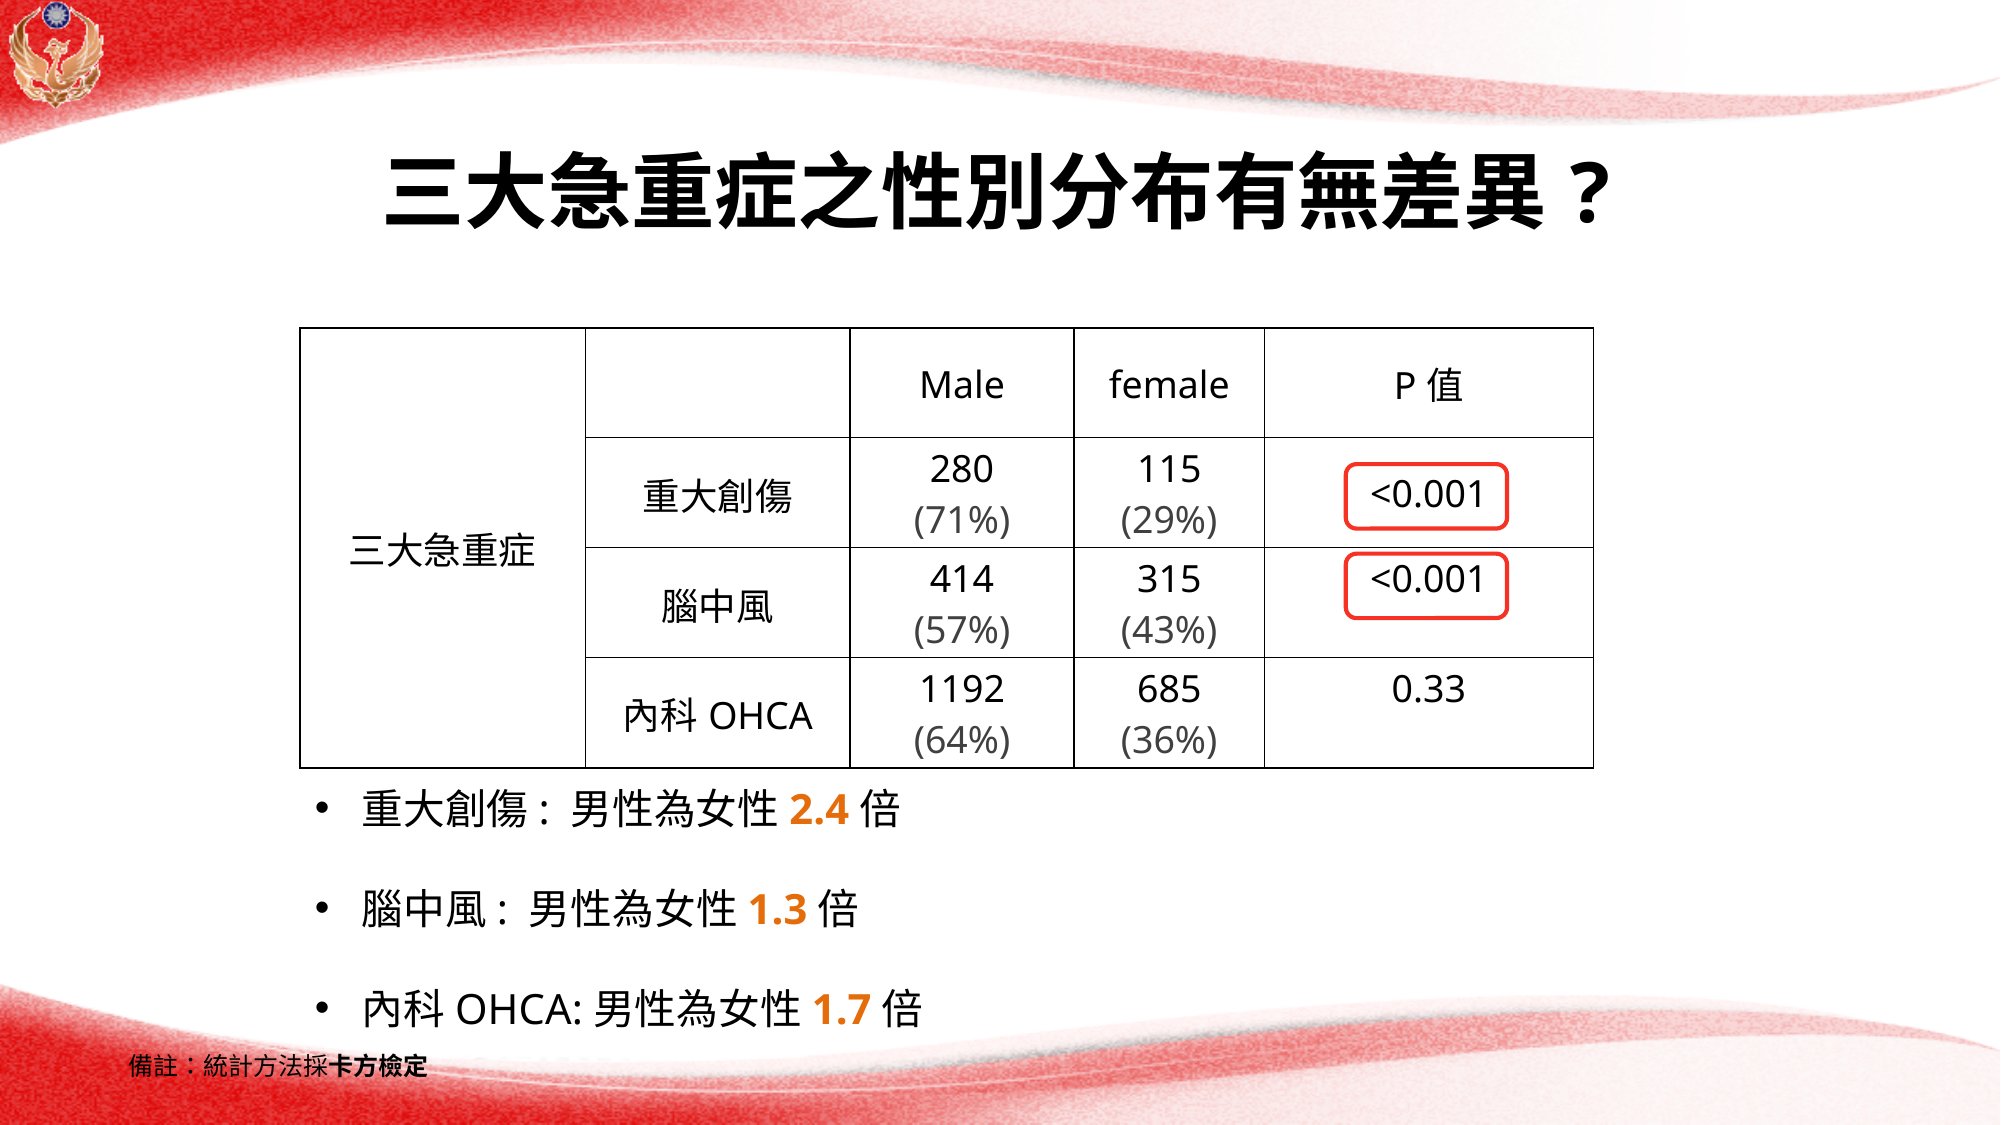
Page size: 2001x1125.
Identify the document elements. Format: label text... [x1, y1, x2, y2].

table_cell <0.001 [1265, 438, 1593, 547]
table_header Male [851, 329, 1073, 437]
table_header [586, 329, 849, 437]
text_box 重大創傷: 男性為女性2.4倍 腦中風: 男性為女性1.3倍 內科OHCA:男性為女性1.7倍 [300, 775, 1300, 1090]
table_cell 115 (29%) [1075, 438, 1264, 547]
table_cell 414 (57%) [851, 548, 1073, 657]
table_cell 1192 (64%) [851, 658, 1073, 767]
table_header 三大急重症 [301, 329, 585, 767]
table_cell 0.33 [1265, 658, 1593, 767]
table_cell 重大創傷 [586, 438, 849, 547]
table_cell 315 (43%) [1075, 548, 1264, 657]
table_header P值 [1265, 329, 1593, 437]
title 三大急重症之性別分布有無差異? [114, 103, 1878, 278]
picture [0, 0, 2001, 1125]
table_cell <0.001 [1265, 548, 1593, 657]
table_cell 280 (71%) [851, 438, 1073, 547]
text_box 備註：統計方法採卡方檢定 [114, 1043, 737, 1089]
table_cell 685 (36%) [1075, 658, 1264, 767]
table_cell 內科OHCA [586, 658, 849, 767]
table_header female [1075, 329, 1264, 437]
table_cell 腦中風 [586, 548, 849, 657]
